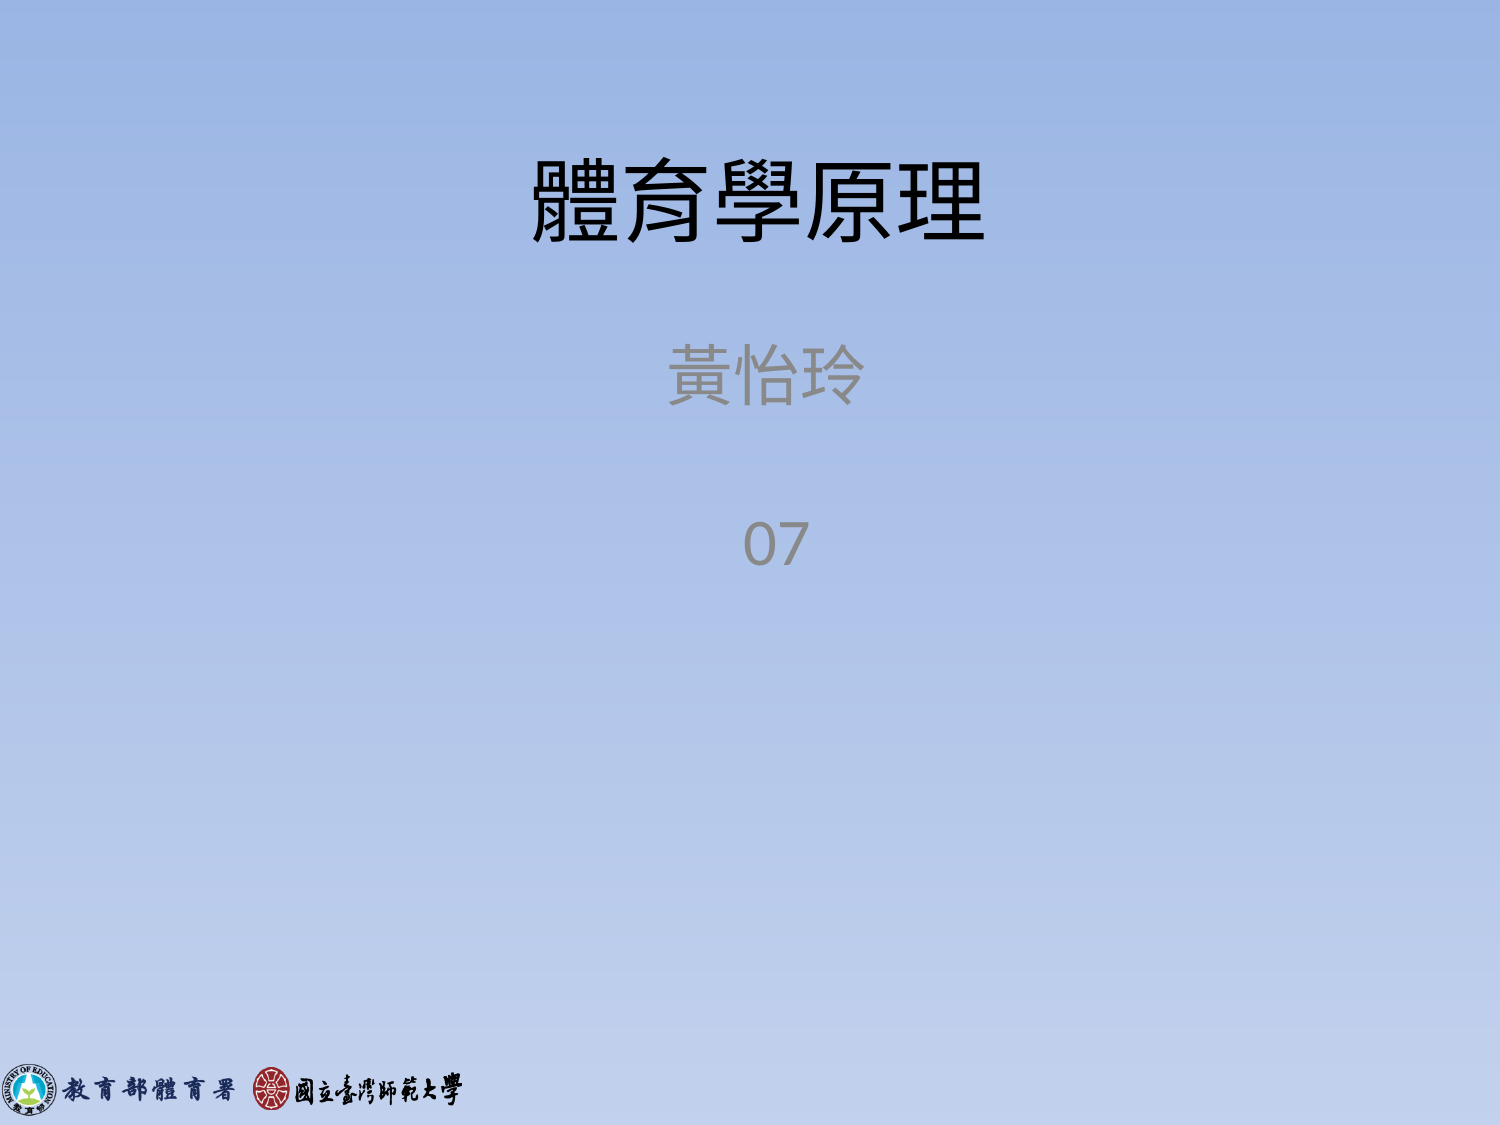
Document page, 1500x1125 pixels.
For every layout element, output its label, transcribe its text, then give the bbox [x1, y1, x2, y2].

text_box 07 [251, 491, 1302, 598]
title 體育學原理 [121, 78, 1397, 320]
picture [0, 1051, 243, 1125]
subtitle 黃怡玲 [242, 326, 1293, 433]
picture [253, 1067, 462, 1110]
